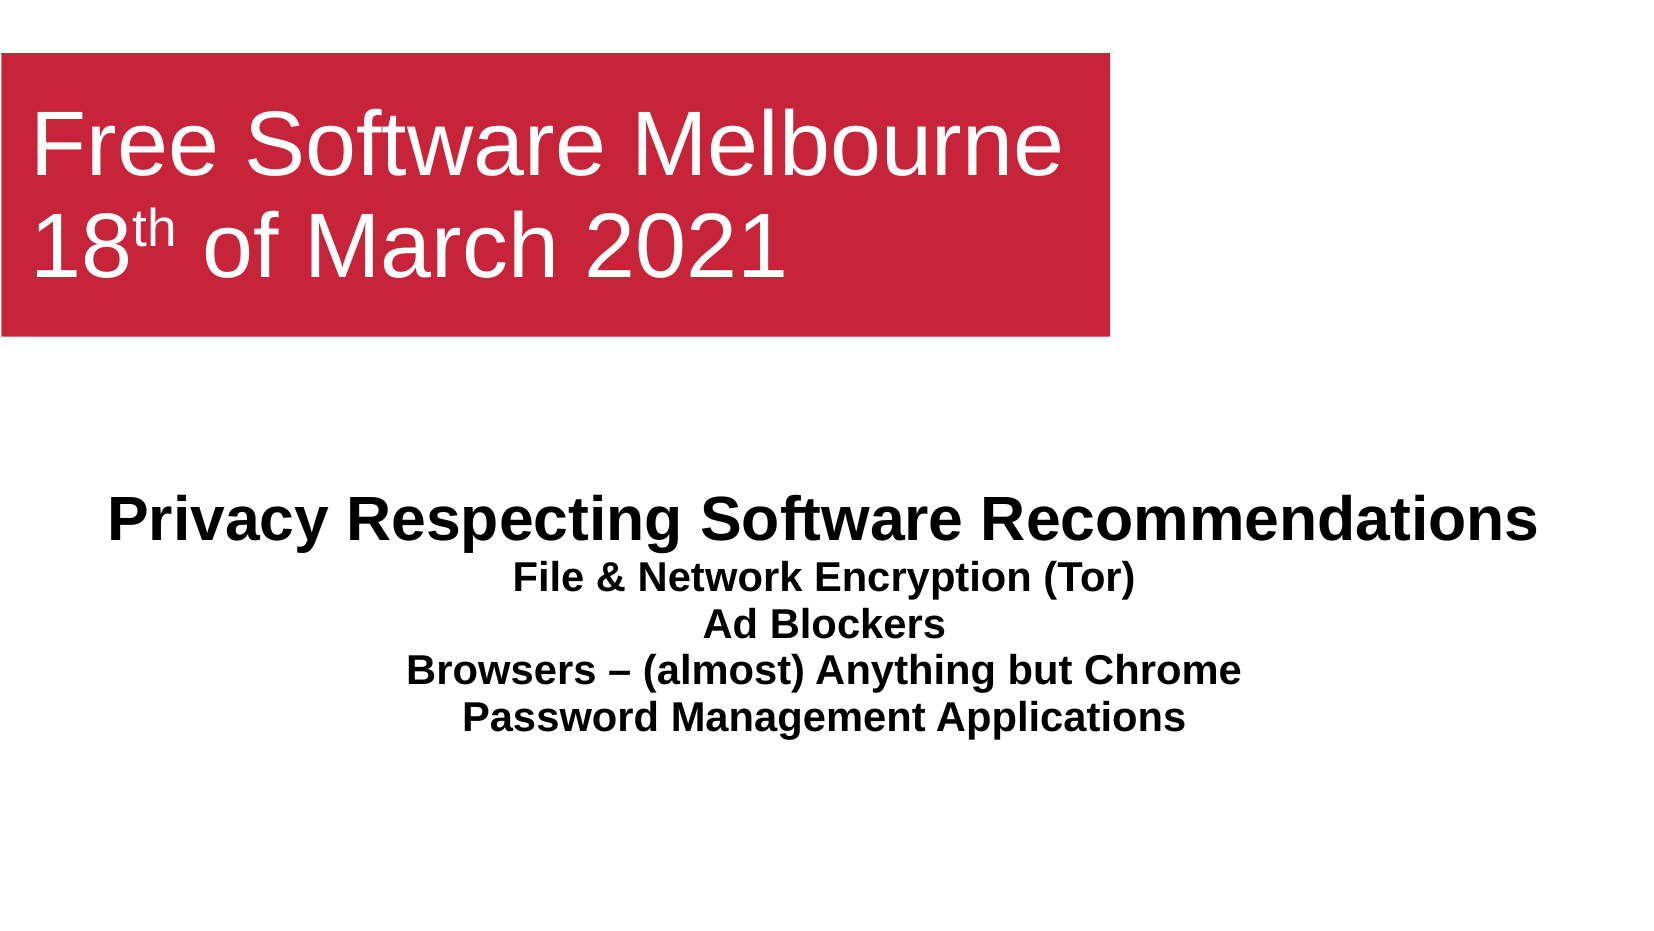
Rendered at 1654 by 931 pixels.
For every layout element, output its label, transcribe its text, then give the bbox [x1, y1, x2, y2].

subtitle Privacy Respecting Software Recommendations File & Network Encryption (Tor) Ad Blockers Browsers – (almost) Anything but Chrome Password Management Applications [18, 484, 1630, 895]
title Free Software Melbourne 18th of March 2021 [1, 53, 1111, 337]
